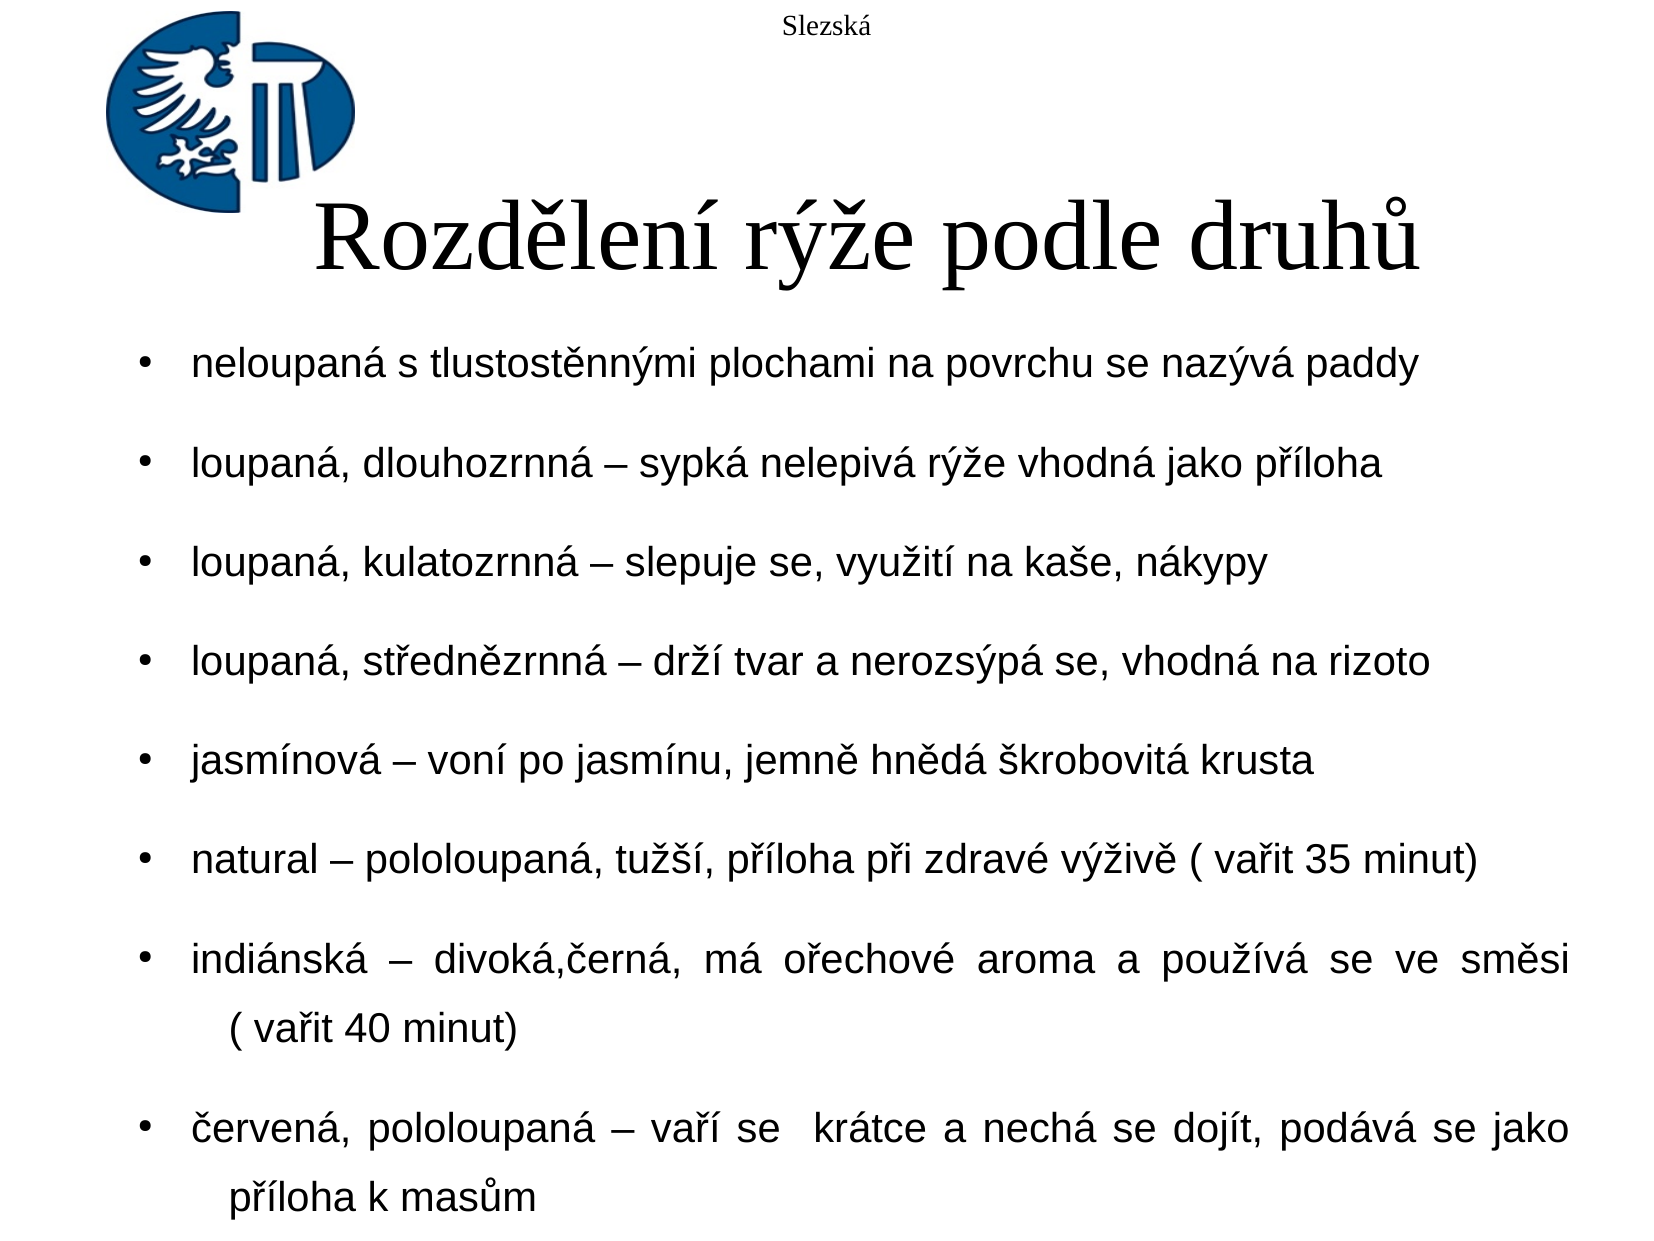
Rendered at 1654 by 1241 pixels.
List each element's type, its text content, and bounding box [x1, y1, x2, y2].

title Rozdělení rýže podle druhů [153, 70, 1583, 402]
picture [106, 11, 355, 212]
list neloupaná s tlustostěnnými plochami na povrchu se nazývá paddy loupaná, dlouhozrnná – sypká nelepivá rýže vhodná jako příloha loupaná, kulatozrnná – slepuje se, využití na kaše, nákypy loupaná, střednězrnná – drží tvar a nerozsýpá se, vhodná na rizoto jasmínová – voní po jasmínu, jemně hnědá škrobovitá krusta natural – pololoupaná, tužší, příloha při zdravé výživě ( vařit 35 minut) indiánská – divoká,černá, má ořechové aroma a používá se ve směsi ( vařit 40 minut) červená, pololoupaná – vaří se krátce a nechá se dojít, podává se jako příloha k masům [82, 212, 1571, 1241]
